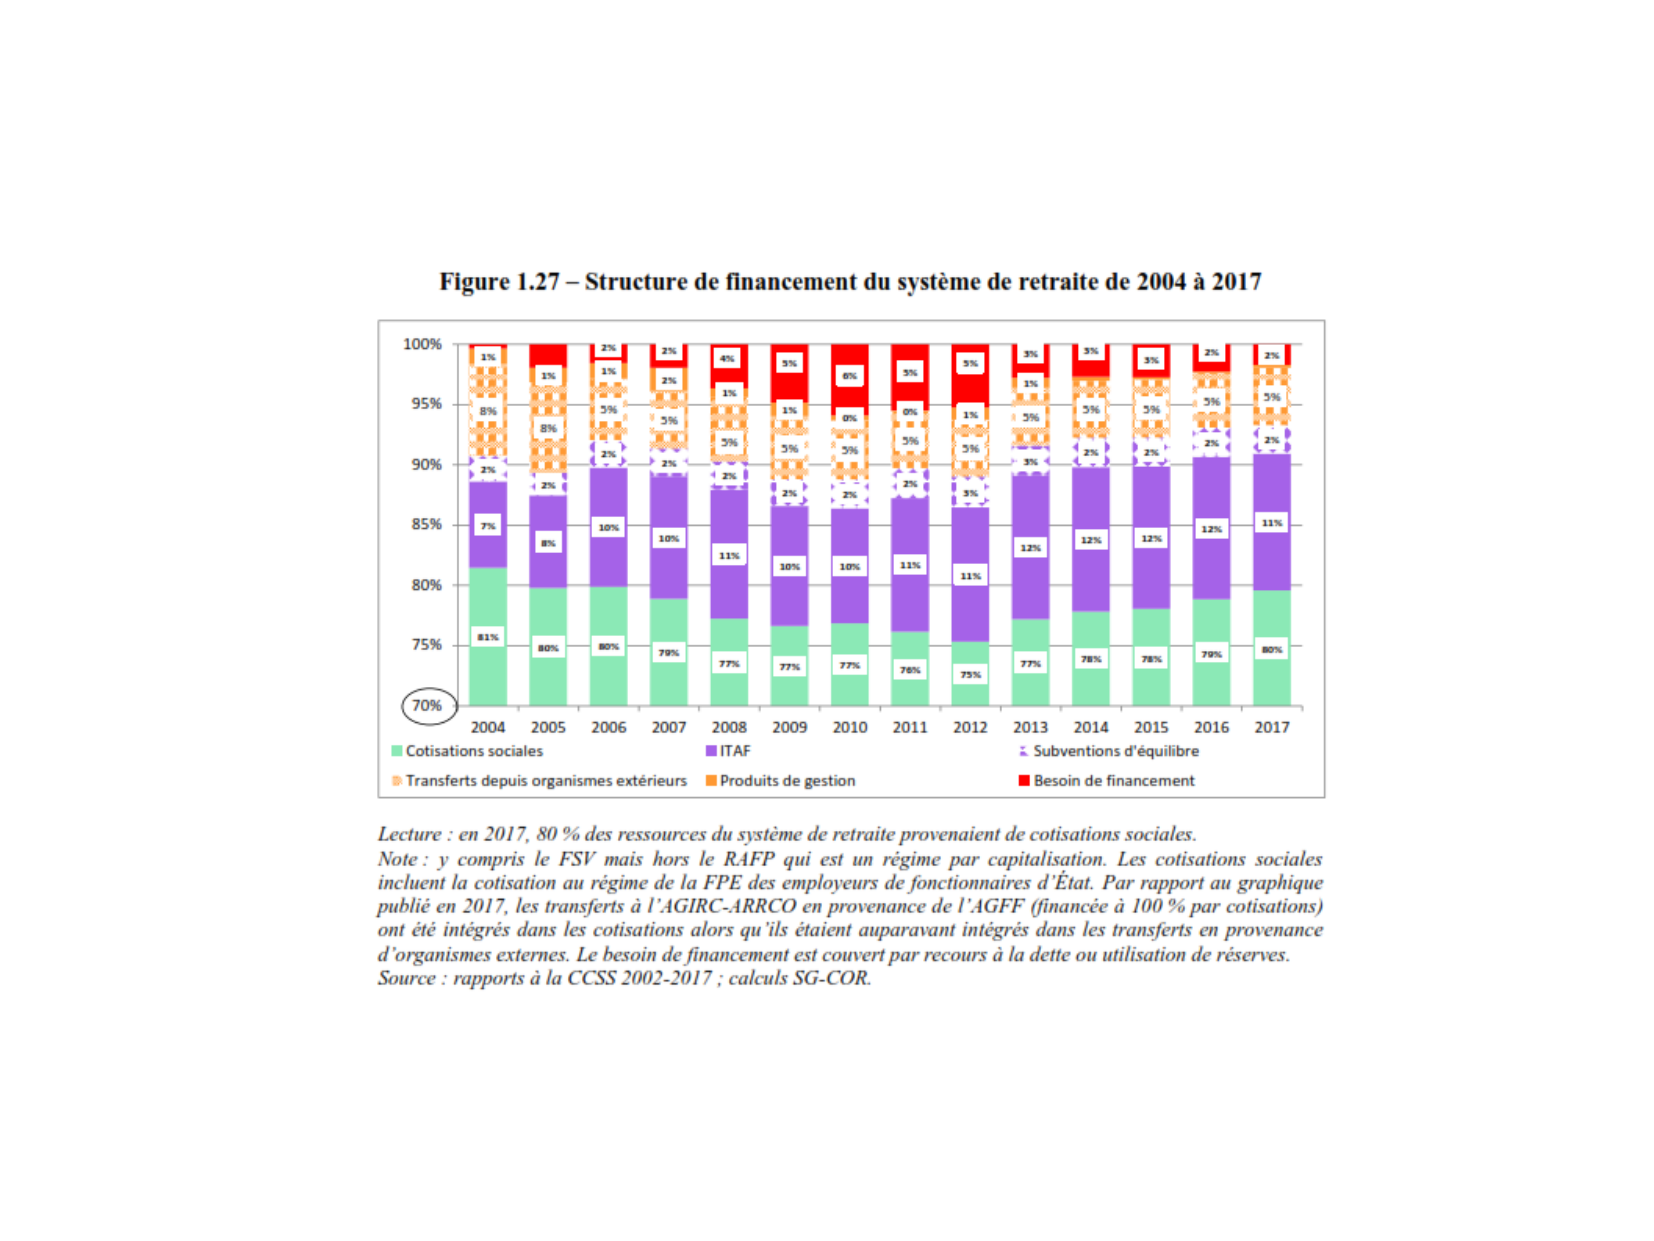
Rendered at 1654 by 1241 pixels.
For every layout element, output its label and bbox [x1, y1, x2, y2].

picture [337, 251, 1332, 999]
